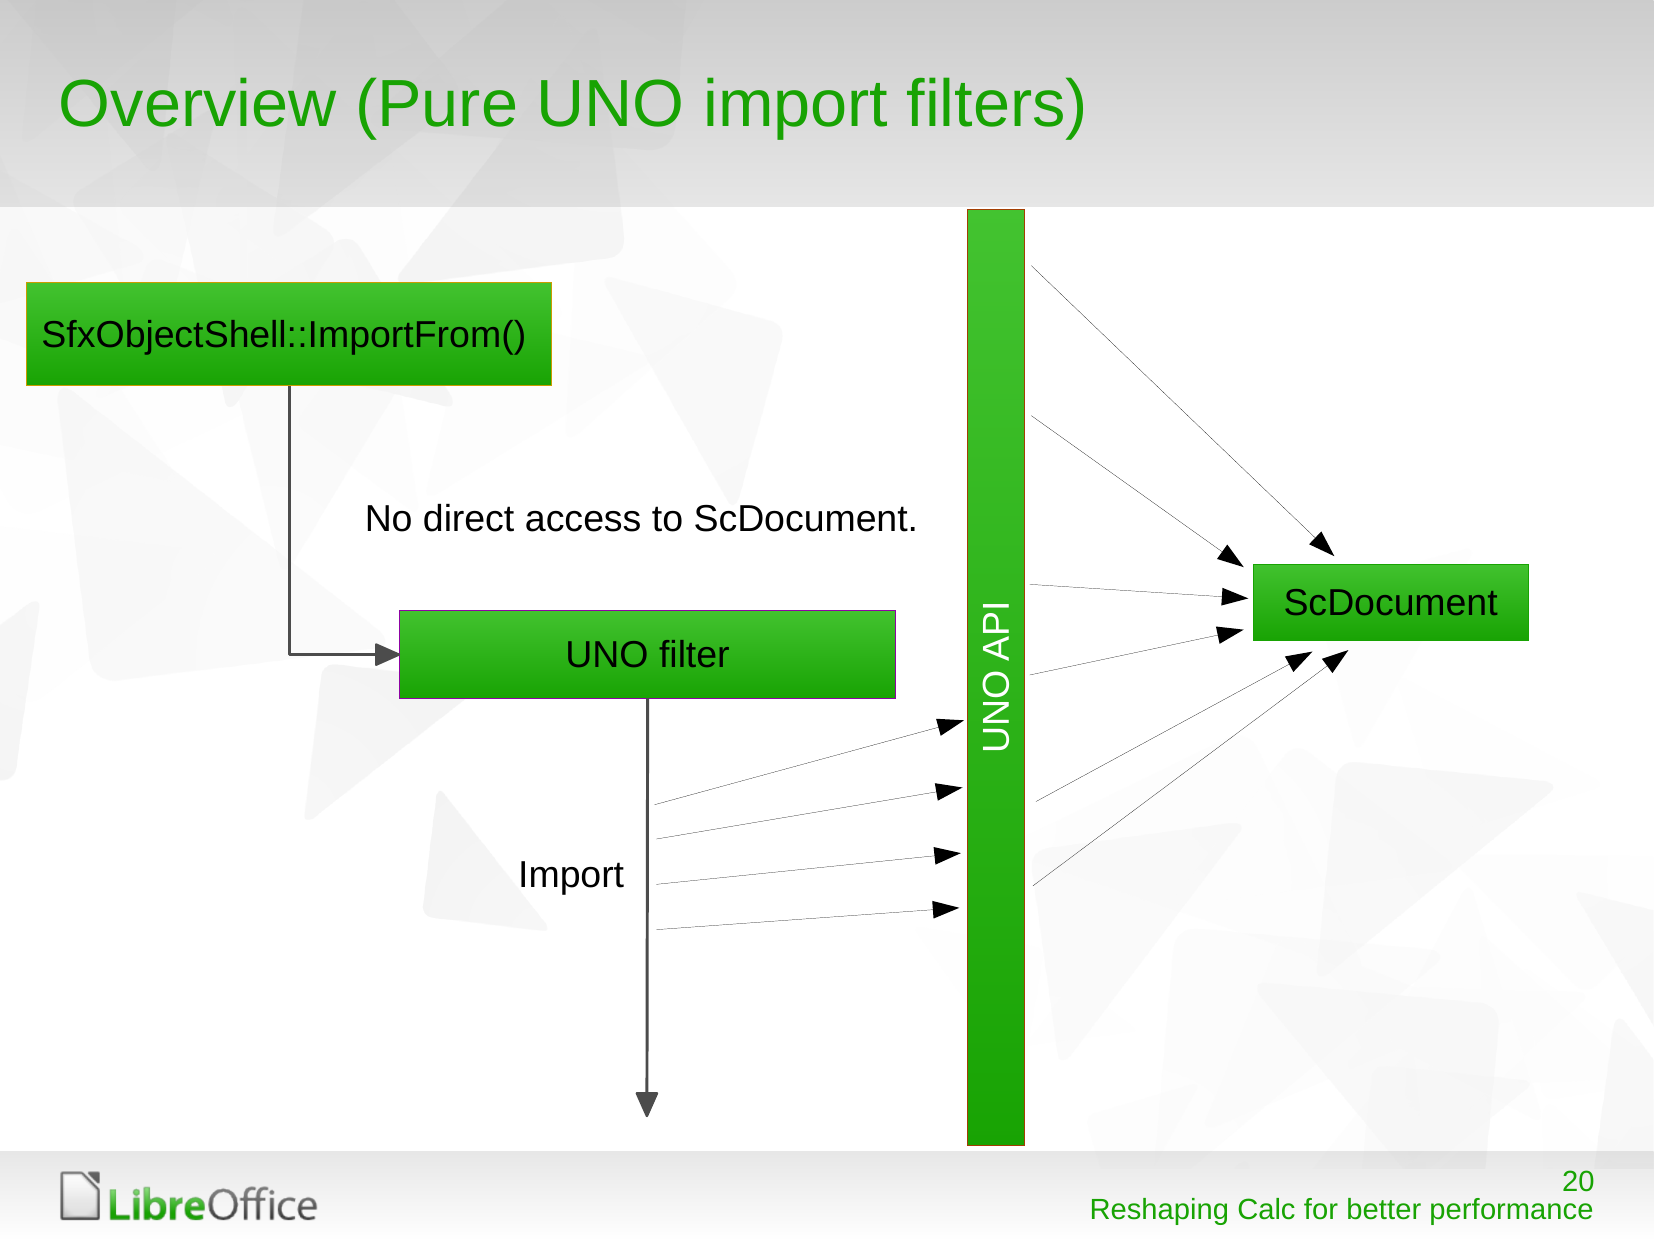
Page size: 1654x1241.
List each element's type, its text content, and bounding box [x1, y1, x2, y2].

picture [915, 548, 1654, 1169]
picture [0, 0, 783, 931]
text_box UNO API [967, 209, 1025, 1146]
title Overview (Pure UNO import filters) [59, 29, 1595, 178]
text_box SfxObjectShell::ImportFrom() [26, 282, 552, 386]
text_box ScDocument [1253, 564, 1529, 641]
text_box No direct access to ScDocument. [350, 490, 934, 548]
picture [649, 699, 783, 931]
text_box UNO filter [399, 610, 896, 699]
picture [41, 1152, 337, 1240]
text_box Import [503, 845, 640, 903]
